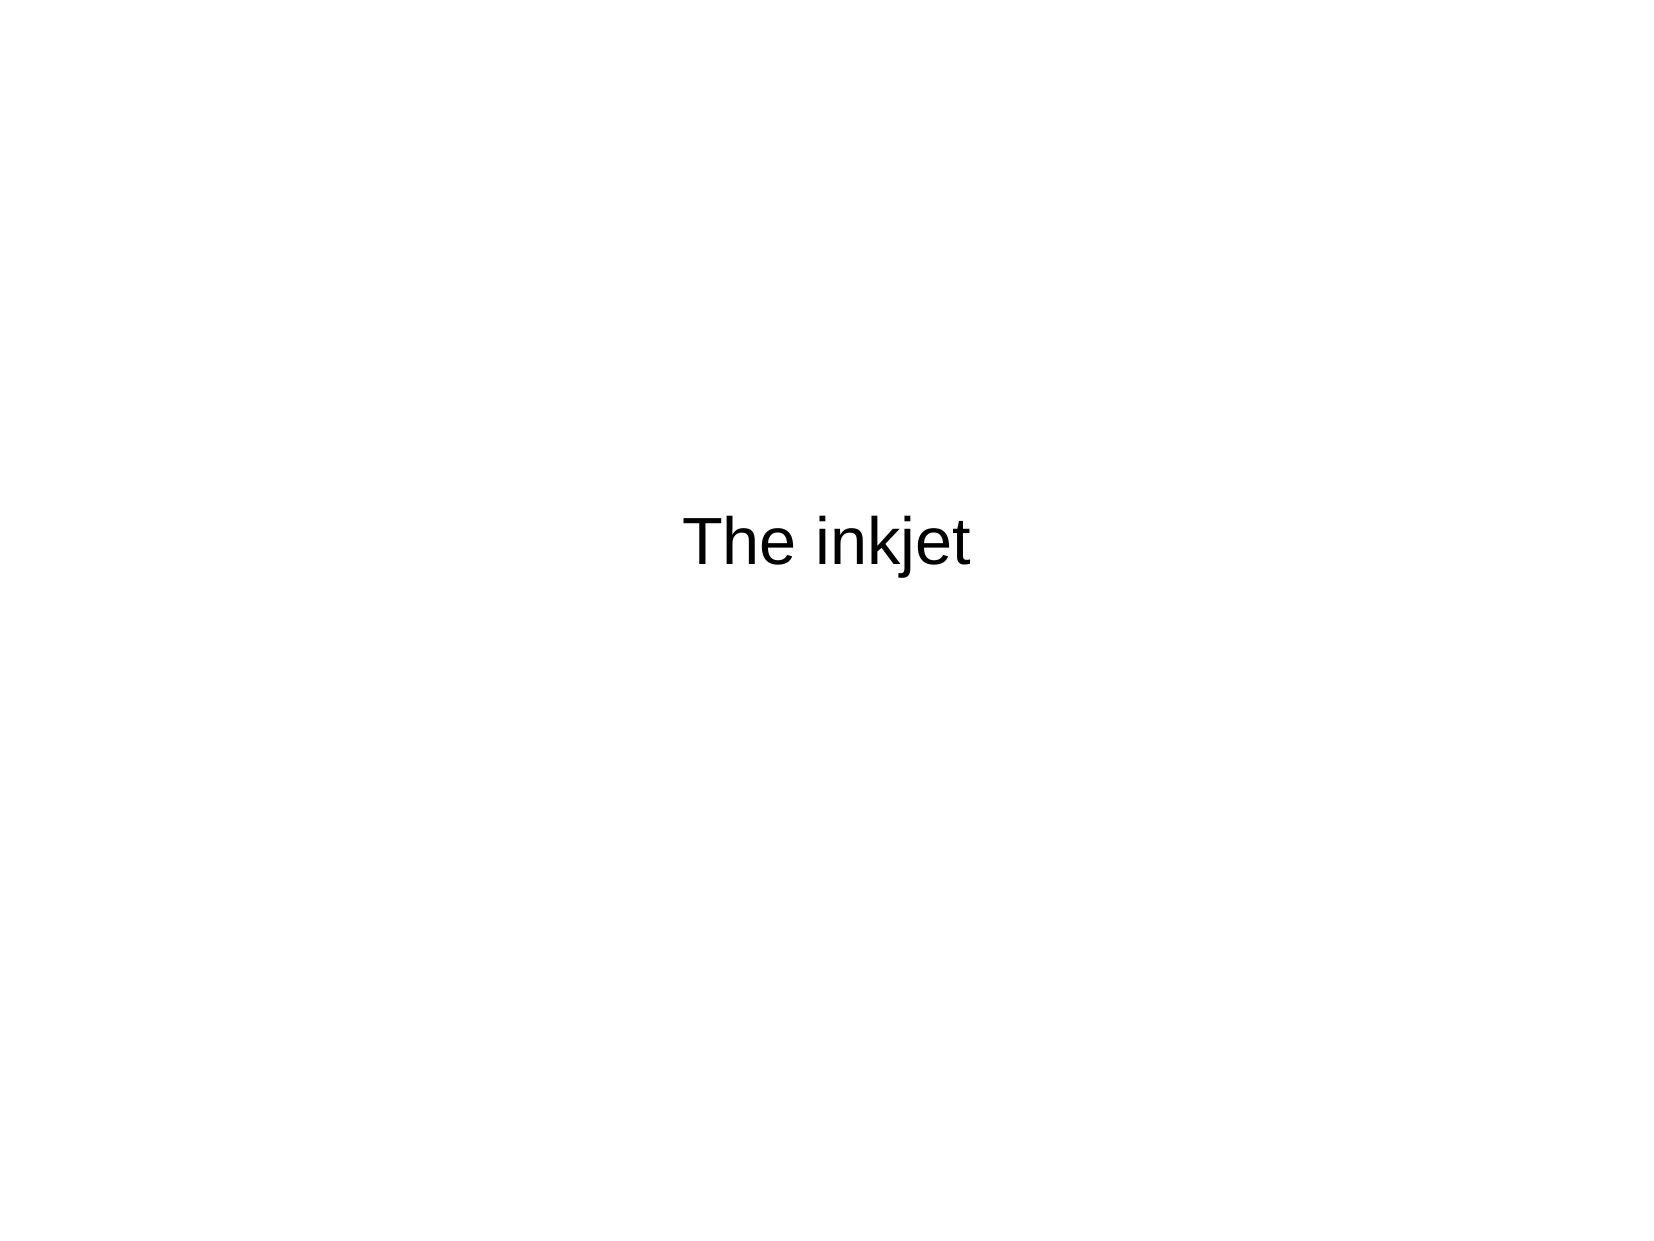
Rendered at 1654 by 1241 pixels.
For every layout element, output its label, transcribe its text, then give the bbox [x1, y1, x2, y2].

subtitle The inkjet [82, 56, 1571, 1102]
